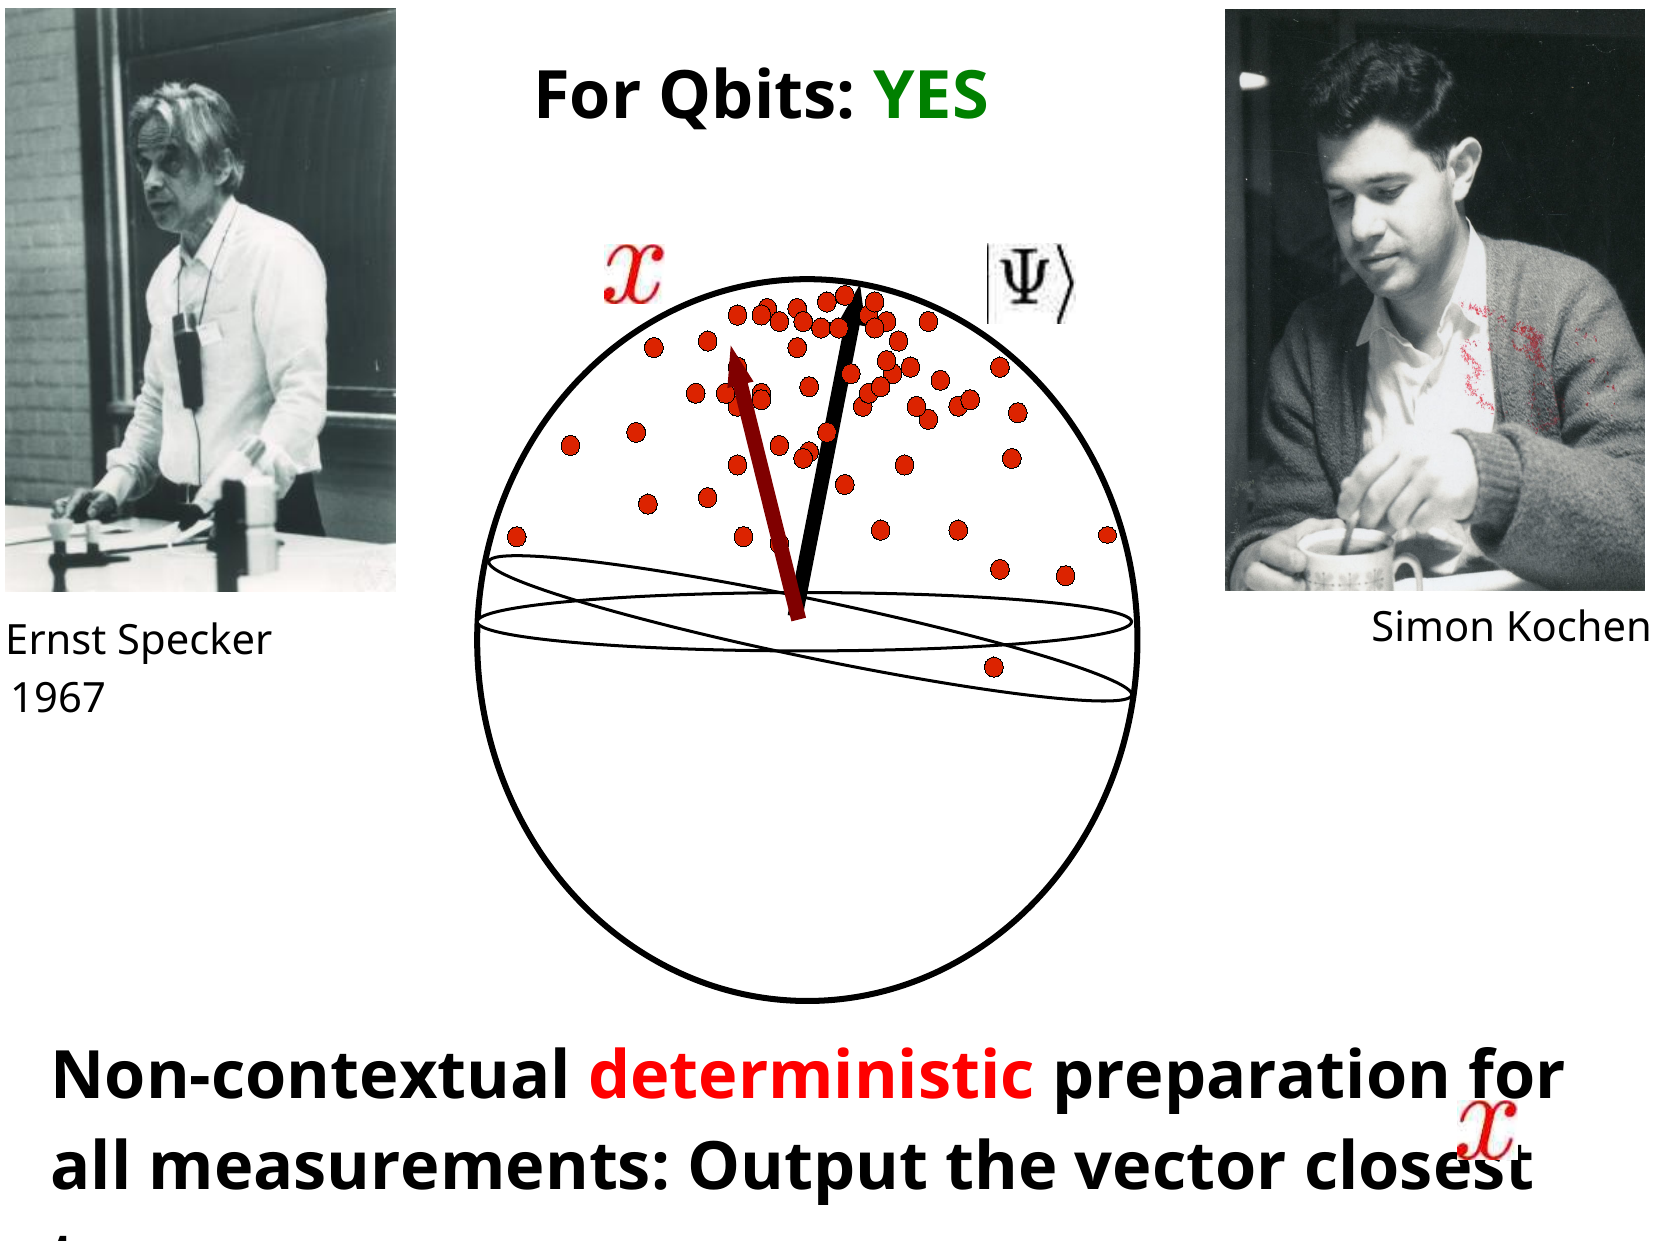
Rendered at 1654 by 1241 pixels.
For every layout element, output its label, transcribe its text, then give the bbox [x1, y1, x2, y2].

text_box For Qbits: YES [518, 40, 1261, 140]
picture [5, 8, 396, 592]
text_box Ernst Specker [0, 602, 478, 711]
picture [1225, 9, 1645, 591]
text_box 1967 [0, 660, 338, 729]
picture [1457, 1100, 1518, 1160]
text_box Non-contextual deterministic preparation for all measurements: Output the vector closest to . [35, 1019, 1624, 1241]
text_box Simon Kochen [1356, 589, 1654, 698]
text_box [365, 279, 1654, 1216]
picture [604, 244, 665, 304]
picture [987, 243, 1076, 324]
